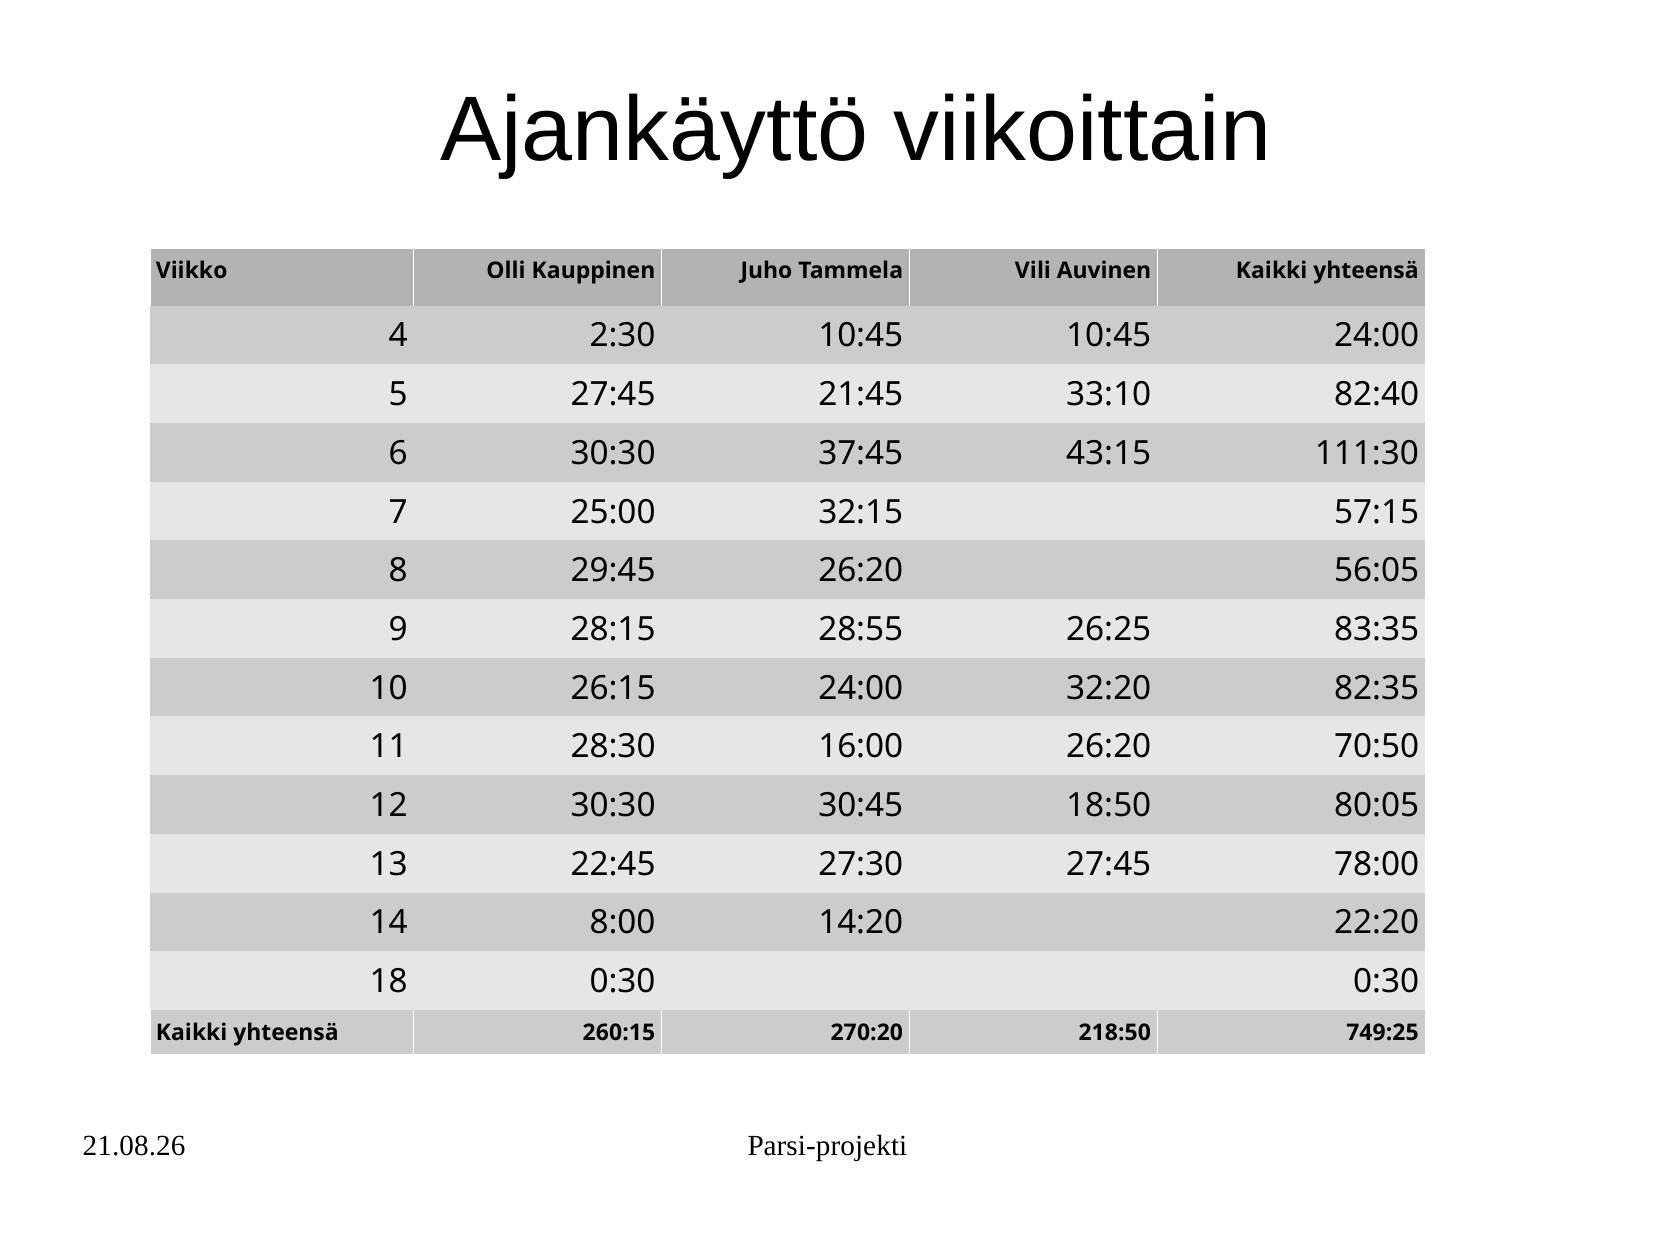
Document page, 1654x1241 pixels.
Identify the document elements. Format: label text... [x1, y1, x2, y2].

table_cell 30:45 [661, 775, 909, 834]
table_cell 32:20 [909, 658, 1157, 716]
table_cell 80:05 [1157, 775, 1425, 834]
table_cell 26:25 [909, 599, 1157, 658]
table_cell 749:25 [1158, 1010, 1425, 1054]
table_cell 13 [150, 834, 413, 893]
table_cell 78:00 [1157, 834, 1425, 893]
table_header Kaikki yhteensä [1158, 249, 1425, 306]
table_cell 111:30 [1157, 423, 1425, 482]
table_cell 9 [150, 599, 413, 658]
table_cell 70:50 [1157, 716, 1425, 775]
table_cell 26:20 [909, 716, 1157, 775]
table_cell 57:15 [1157, 482, 1425, 540]
table_cell 30:30 [413, 423, 661, 482]
table_cell 12 [150, 775, 413, 834]
table_cell 4 [150, 306, 413, 364]
table_cell [661, 951, 909, 1010]
table_cell [909, 482, 1157, 540]
table_cell 24:00 [661, 658, 909, 716]
table_cell 14 [150, 893, 413, 951]
table_cell 43:15 [909, 423, 1157, 482]
table_cell 82:40 [1157, 364, 1425, 423]
table_cell 218:50 [910, 1010, 1157, 1054]
table_cell 22:20 [1157, 893, 1425, 951]
table_cell 28:15 [413, 599, 661, 658]
table_header Viikko [151, 249, 413, 306]
table_cell 16:00 [661, 716, 909, 775]
table_cell 0:30 [1157, 951, 1425, 1010]
table_cell 82:35 [1157, 658, 1425, 716]
table_cell 33:10 [909, 364, 1157, 423]
table_cell 30:30 [413, 775, 661, 834]
table_cell 5 [150, 364, 413, 423]
table_cell 14:20 [661, 893, 909, 951]
table_cell 21:45 [661, 364, 909, 423]
table_cell 18:50 [909, 775, 1157, 834]
table_cell 83:35 [1157, 599, 1425, 658]
table_cell 8:00 [413, 893, 661, 951]
table_cell 10:45 [909, 306, 1157, 364]
table_cell 28:55 [661, 599, 909, 658]
table_cell 18 [150, 951, 413, 1010]
table_header Olli Kauppinen [414, 249, 661, 306]
table_cell 8 [150, 540, 413, 599]
table_cell 25:00 [413, 482, 661, 540]
table_cell 28:30 [413, 716, 661, 775]
title Ajankäyttö viikoittain [112, 32, 1601, 226]
table_cell 10:45 [661, 306, 909, 364]
table_cell 27:30 [661, 834, 909, 893]
table_cell 22:45 [413, 834, 661, 893]
table_cell 10 [150, 658, 413, 716]
table_cell [909, 951, 1157, 1010]
table_cell 56:05 [1157, 540, 1425, 599]
table_cell [909, 893, 1157, 951]
table_header Juho Tammela [662, 249, 909, 306]
table_cell 26:20 [661, 540, 909, 599]
table_cell 27:45 [909, 834, 1157, 893]
table_cell 37:45 [661, 423, 909, 482]
table_cell 24:00 [1157, 306, 1425, 364]
table_cell 260:15 [414, 1010, 661, 1054]
table_header Vili Auvinen [910, 249, 1157, 306]
table_cell 7 [150, 482, 413, 540]
table_cell 11 [150, 716, 413, 775]
table_cell [909, 540, 1157, 599]
table_cell Kaikki yhteensä [151, 1010, 413, 1054]
table_cell 2:30 [413, 306, 661, 364]
table_cell 0:30 [413, 951, 661, 1010]
table_cell 27:45 [413, 364, 661, 423]
table_cell 29:45 [413, 540, 661, 599]
table_cell 6 [150, 423, 413, 482]
table_cell 26:15 [413, 658, 661, 716]
table_cell 270:20 [662, 1010, 909, 1054]
table_cell 32:15 [661, 482, 909, 540]
